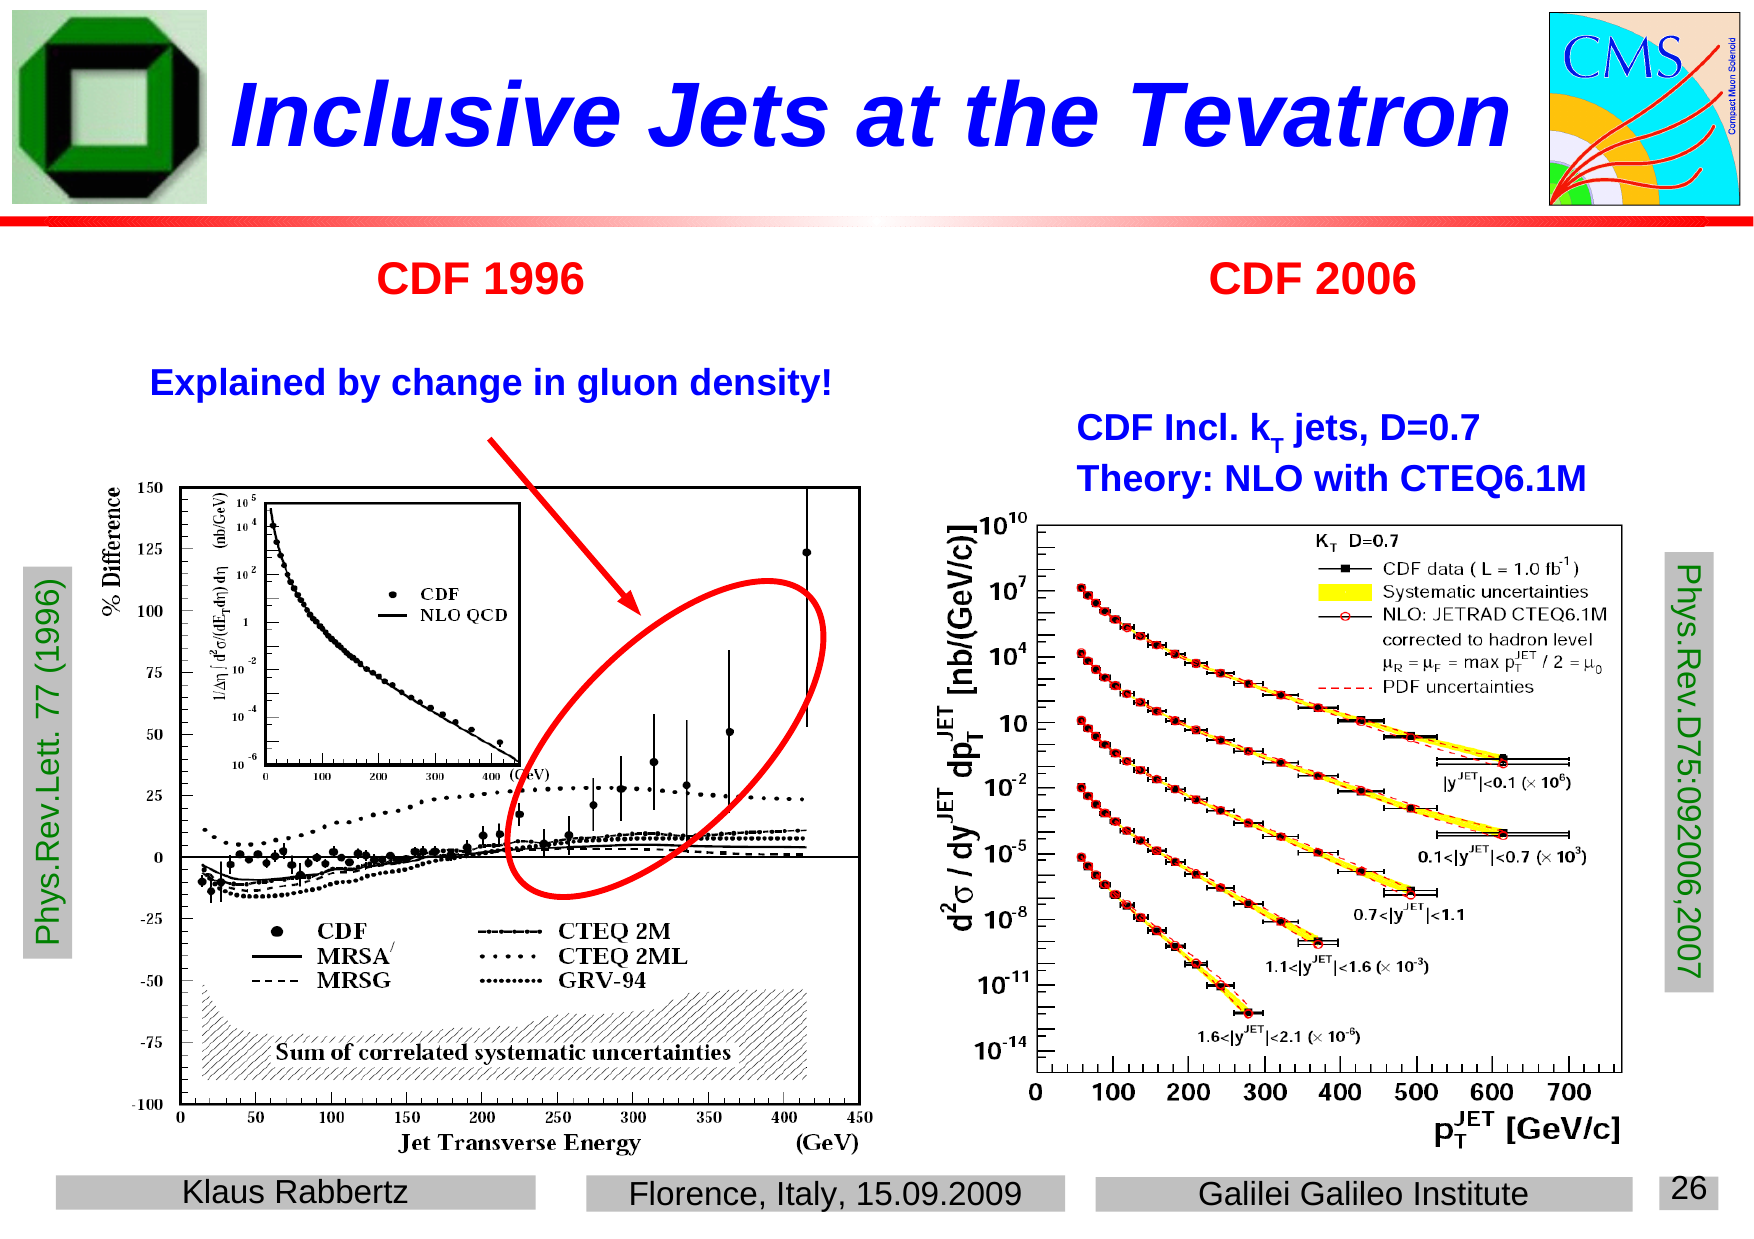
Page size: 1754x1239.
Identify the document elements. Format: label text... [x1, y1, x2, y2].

text_box Explained by change in gluon density! [137, 355, 846, 411]
picture [921, 509, 1633, 1158]
picture [95, 473, 879, 1162]
text_box Phys.Rev.Lett. 77 (1996) [23, 567, 73, 959]
text_box CDF Incl. kT jets, D=0.7 Theory: NLO with CTEQ6.1M [1064, 400, 1601, 508]
text_box CDF 1996 [364, 247, 598, 312]
text_box CDF 2006 [1196, 247, 1430, 312]
picture [1548, 11, 1741, 206]
title Inclusive Jets at the Tevatron [220, 16, 1525, 213]
text_box Phys.Rev.D75:092006,2007 [1664, 552, 1714, 992]
picture [12, 10, 207, 204]
